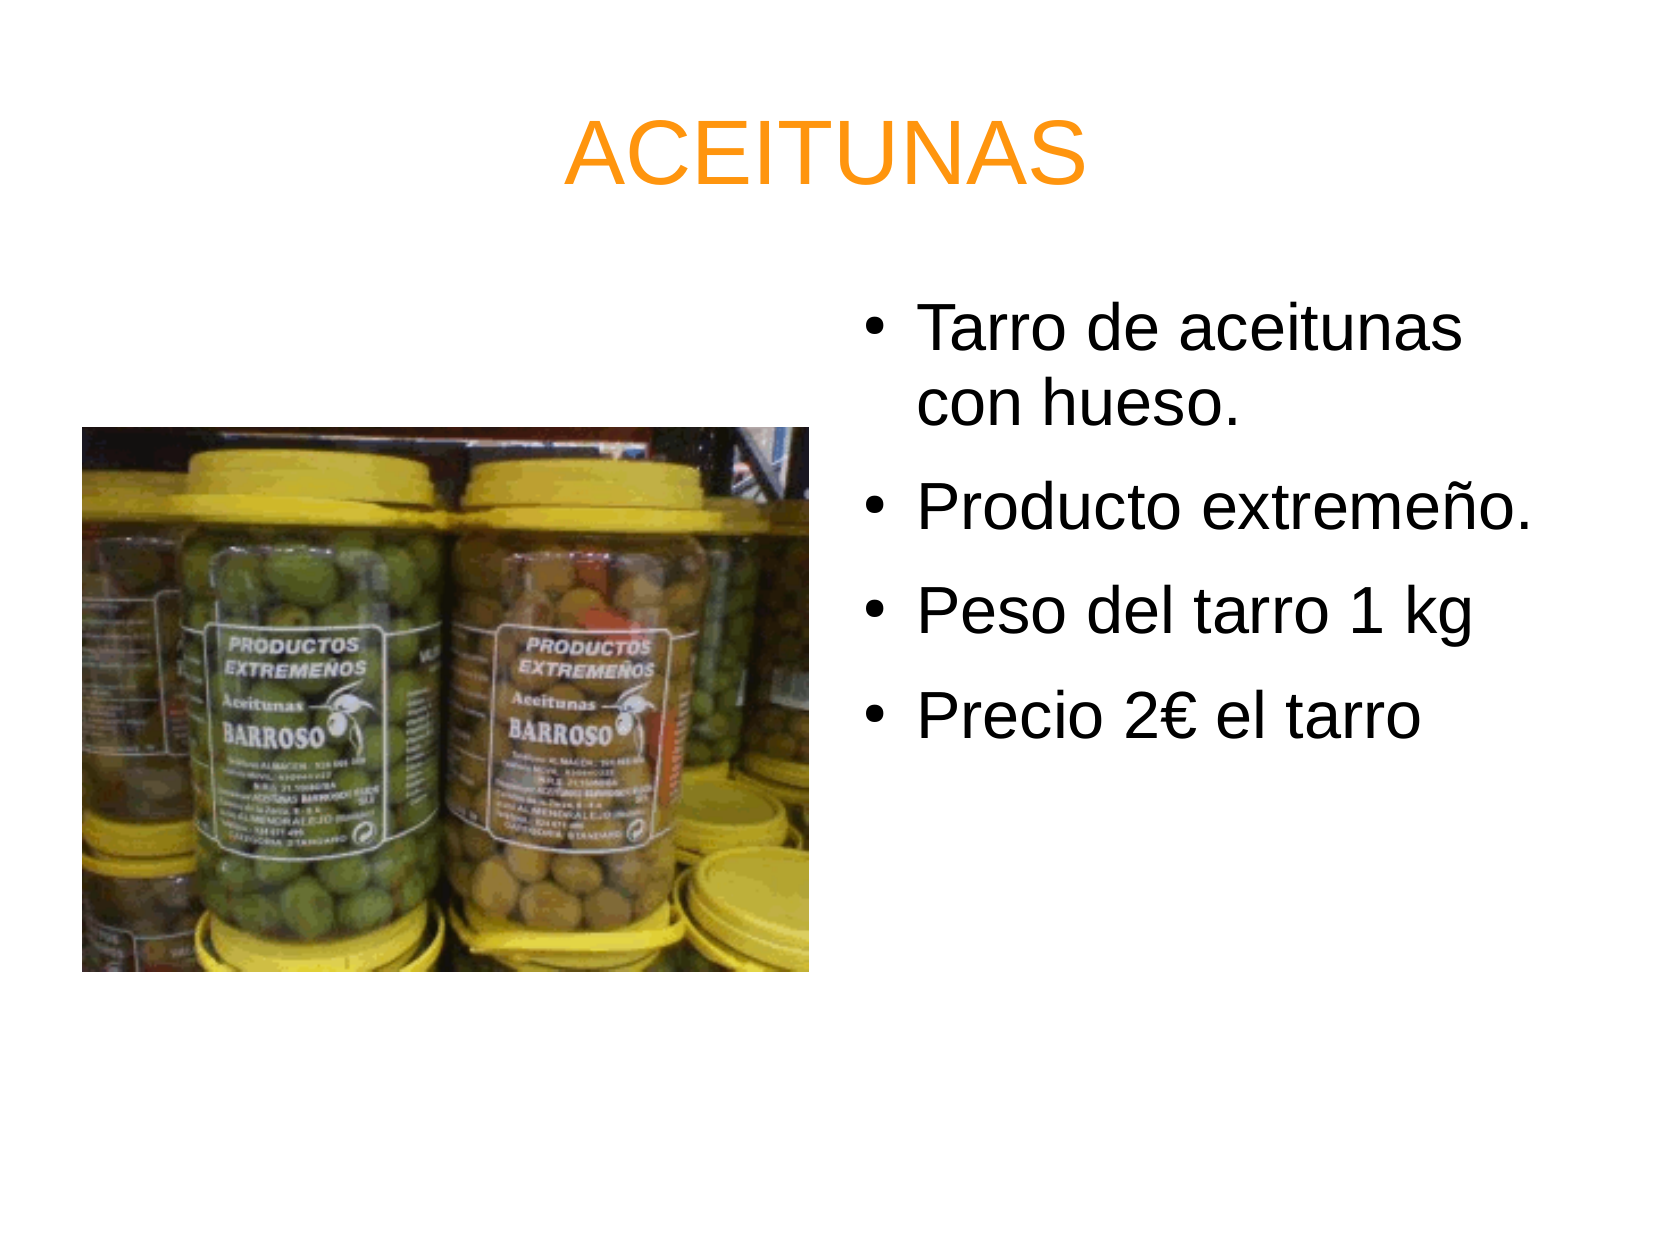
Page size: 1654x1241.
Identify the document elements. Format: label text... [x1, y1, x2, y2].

picture [82, 427, 809, 972]
title ACEITUNAS [82, 49, 1571, 257]
list Tarro de aceitunas con hueso. Producto extremeño. Peso del tarro 1 kg Precio 2€ el tarro [845, 290, 1572, 1109]
